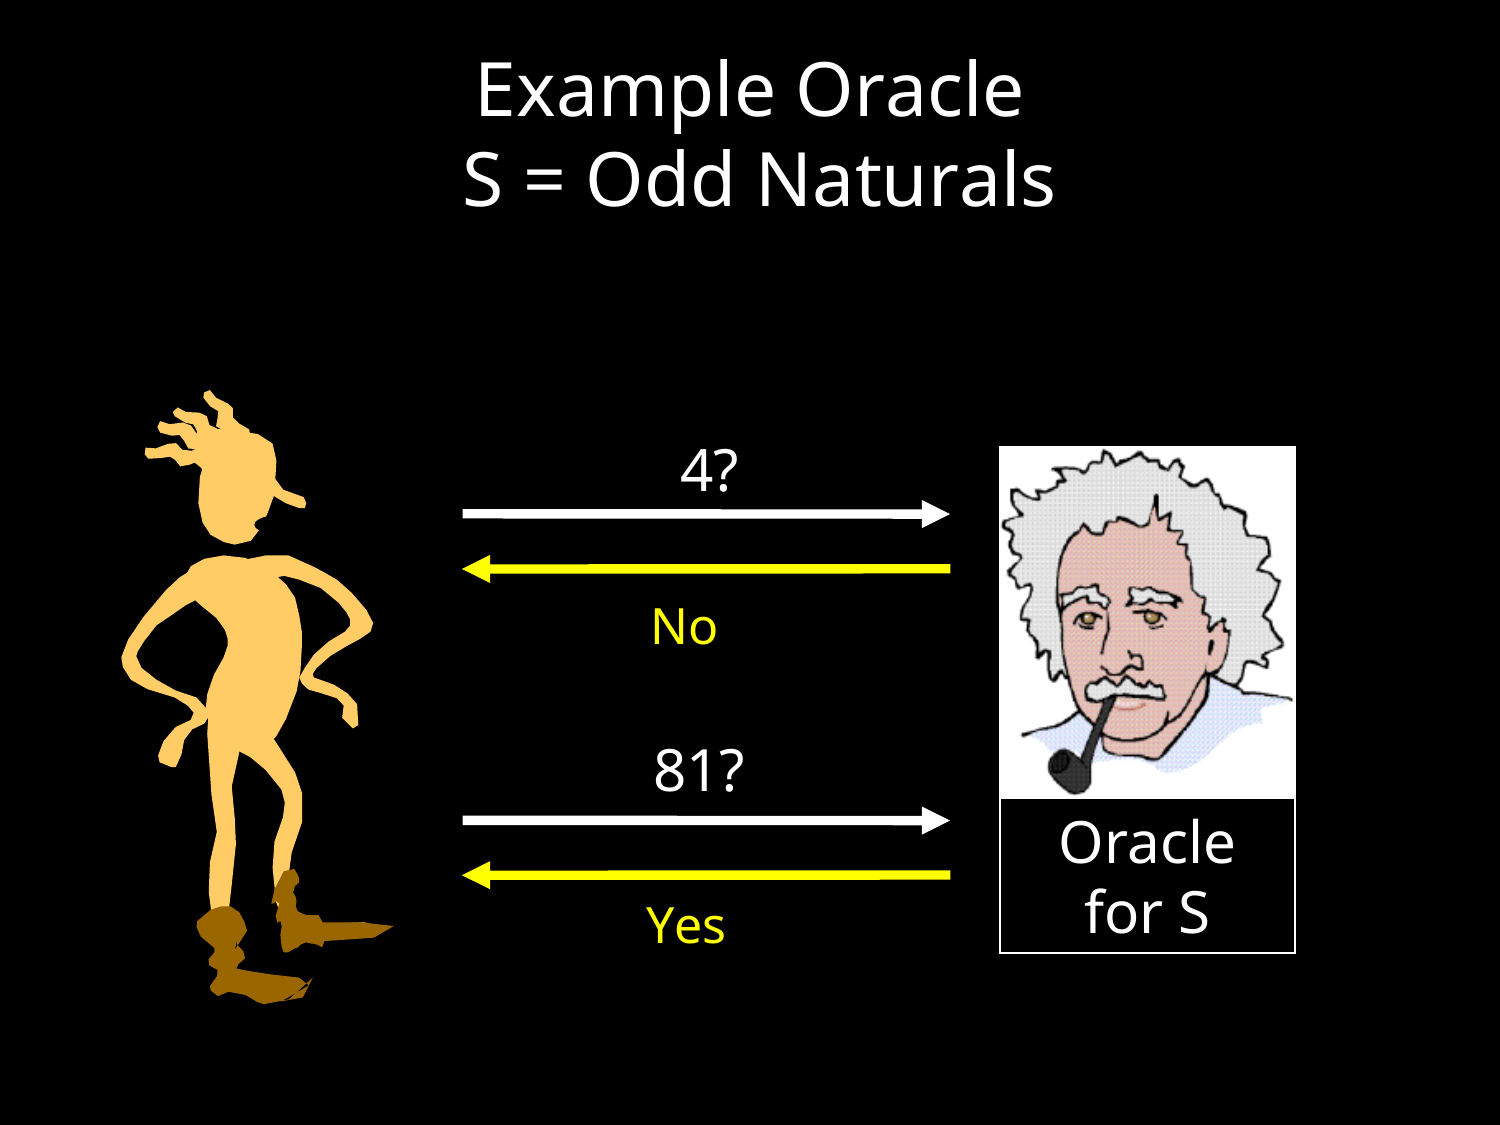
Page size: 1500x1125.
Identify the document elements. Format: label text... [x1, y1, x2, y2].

picture [999, 446, 1296, 798]
text_box Oracle for S [999, 798, 1296, 954]
text_box 81? [608, 725, 791, 811]
text_box No [589, 586, 780, 663]
text_box Yes [601, 885, 772, 961]
text_box 4? [612, 425, 807, 509]
text_box Example Oracle S = Odd Naturals [112, 33, 1388, 229]
text_box [121, 555, 394, 1005]
text_box [144, 390, 307, 545]
